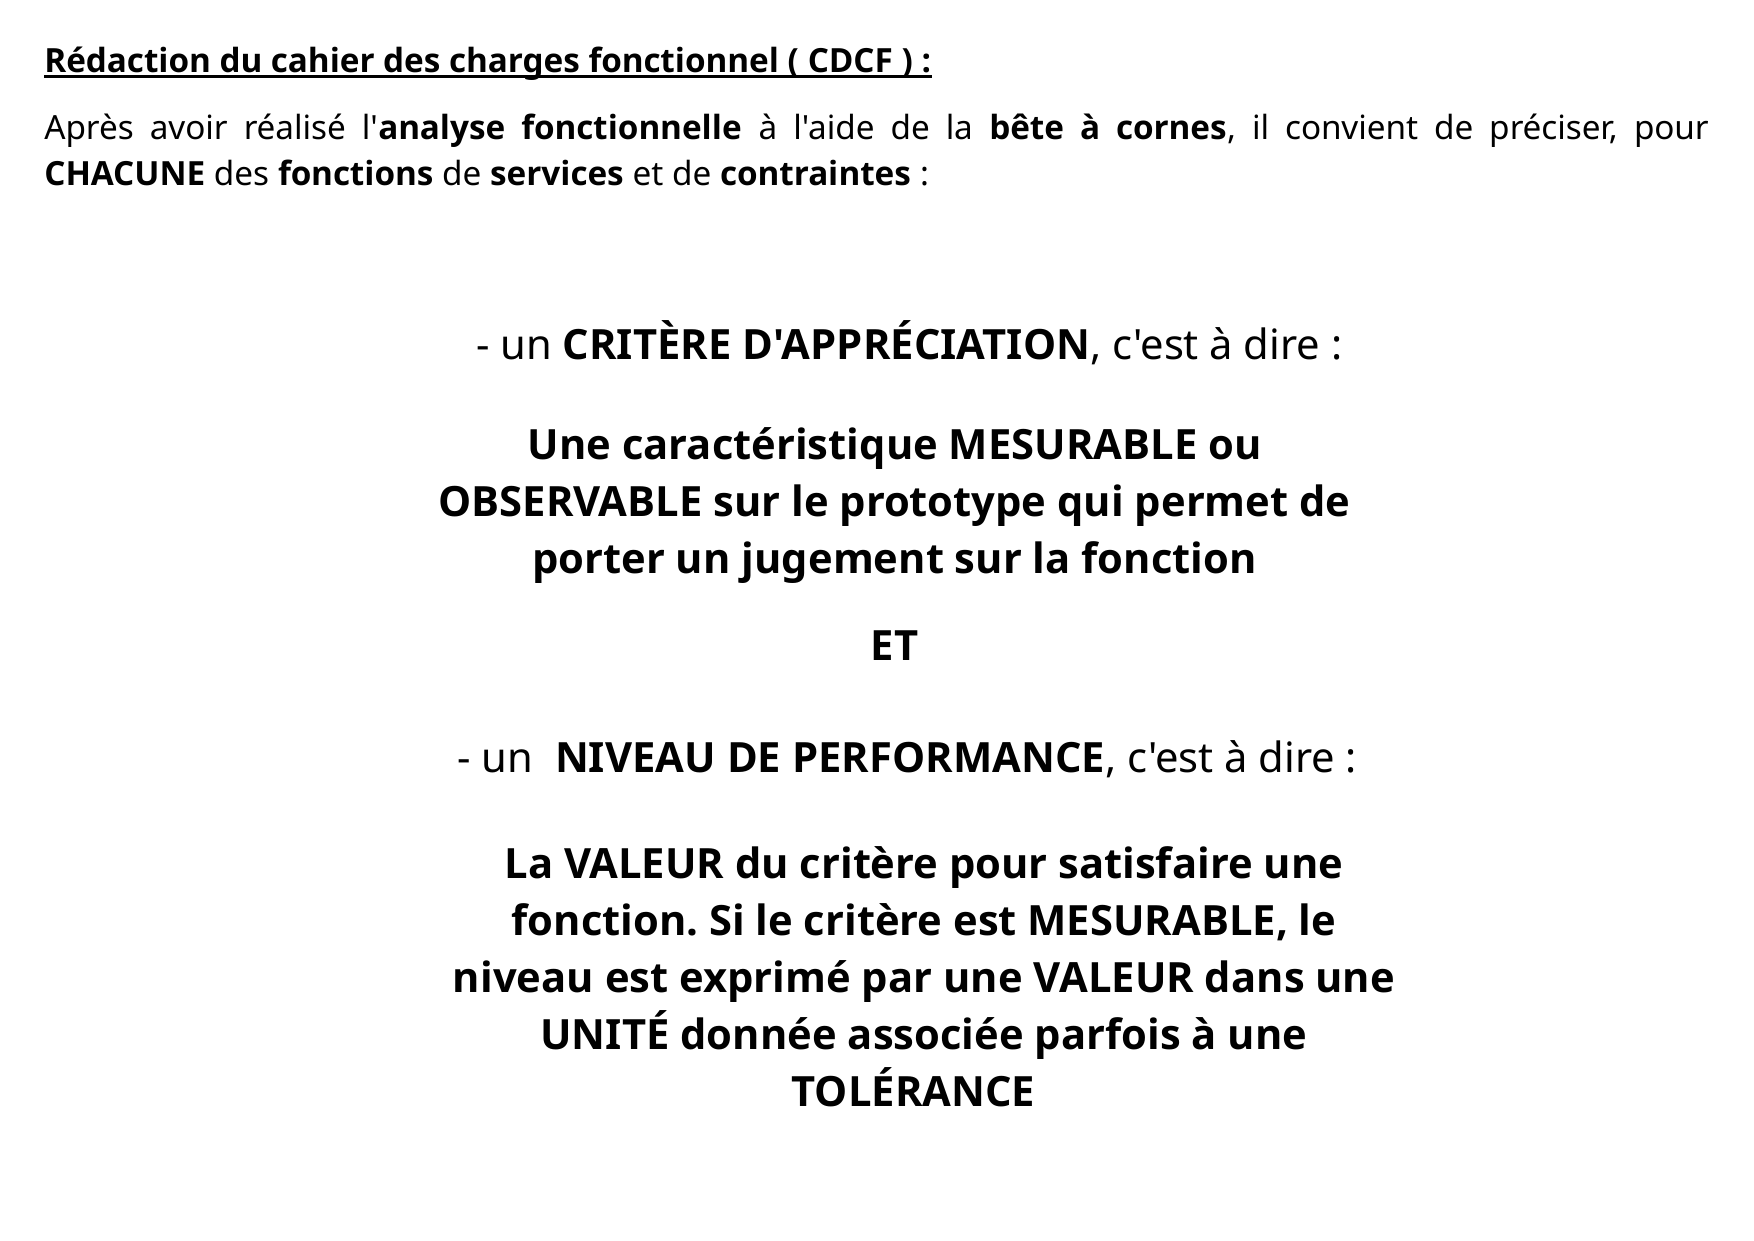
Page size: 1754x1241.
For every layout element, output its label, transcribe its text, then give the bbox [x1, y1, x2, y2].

text_box Rédaction du cahier des charges fonctionnel ( CDCF ) : [29, 29, 1725, 85]
text_box La VALEUR du critère pour satisfaire une fonction. Si le critère est MESURABLE, le niveau est exprimé par une VALEUR dans une UNITÉ donnée associée parfois à une TOLÉRANCE [437, 826, 1412, 1093]
text_box - un NIVEAU DE PERFORMANCE, c'est à dire : [442, 720, 1406, 786]
text_box - un CRITÈRE D'APPRÉCIATION, c'est à dire : [407, 307, 1412, 373]
text_box Une caractéristique MESURABLE ou OBSERVABLE sur le prototype qui permet de porter un jugement sur la fonction [377, 407, 1412, 573]
text_box Après avoir réalisé l'analyse fonctionnelle à l'aide de la bête à cornes, il convient de préciser, pour CHACUNE des fonctions de services et de contraintes : [29, 96, 1725, 207]
text_box ET [377, 608, 1412, 674]
